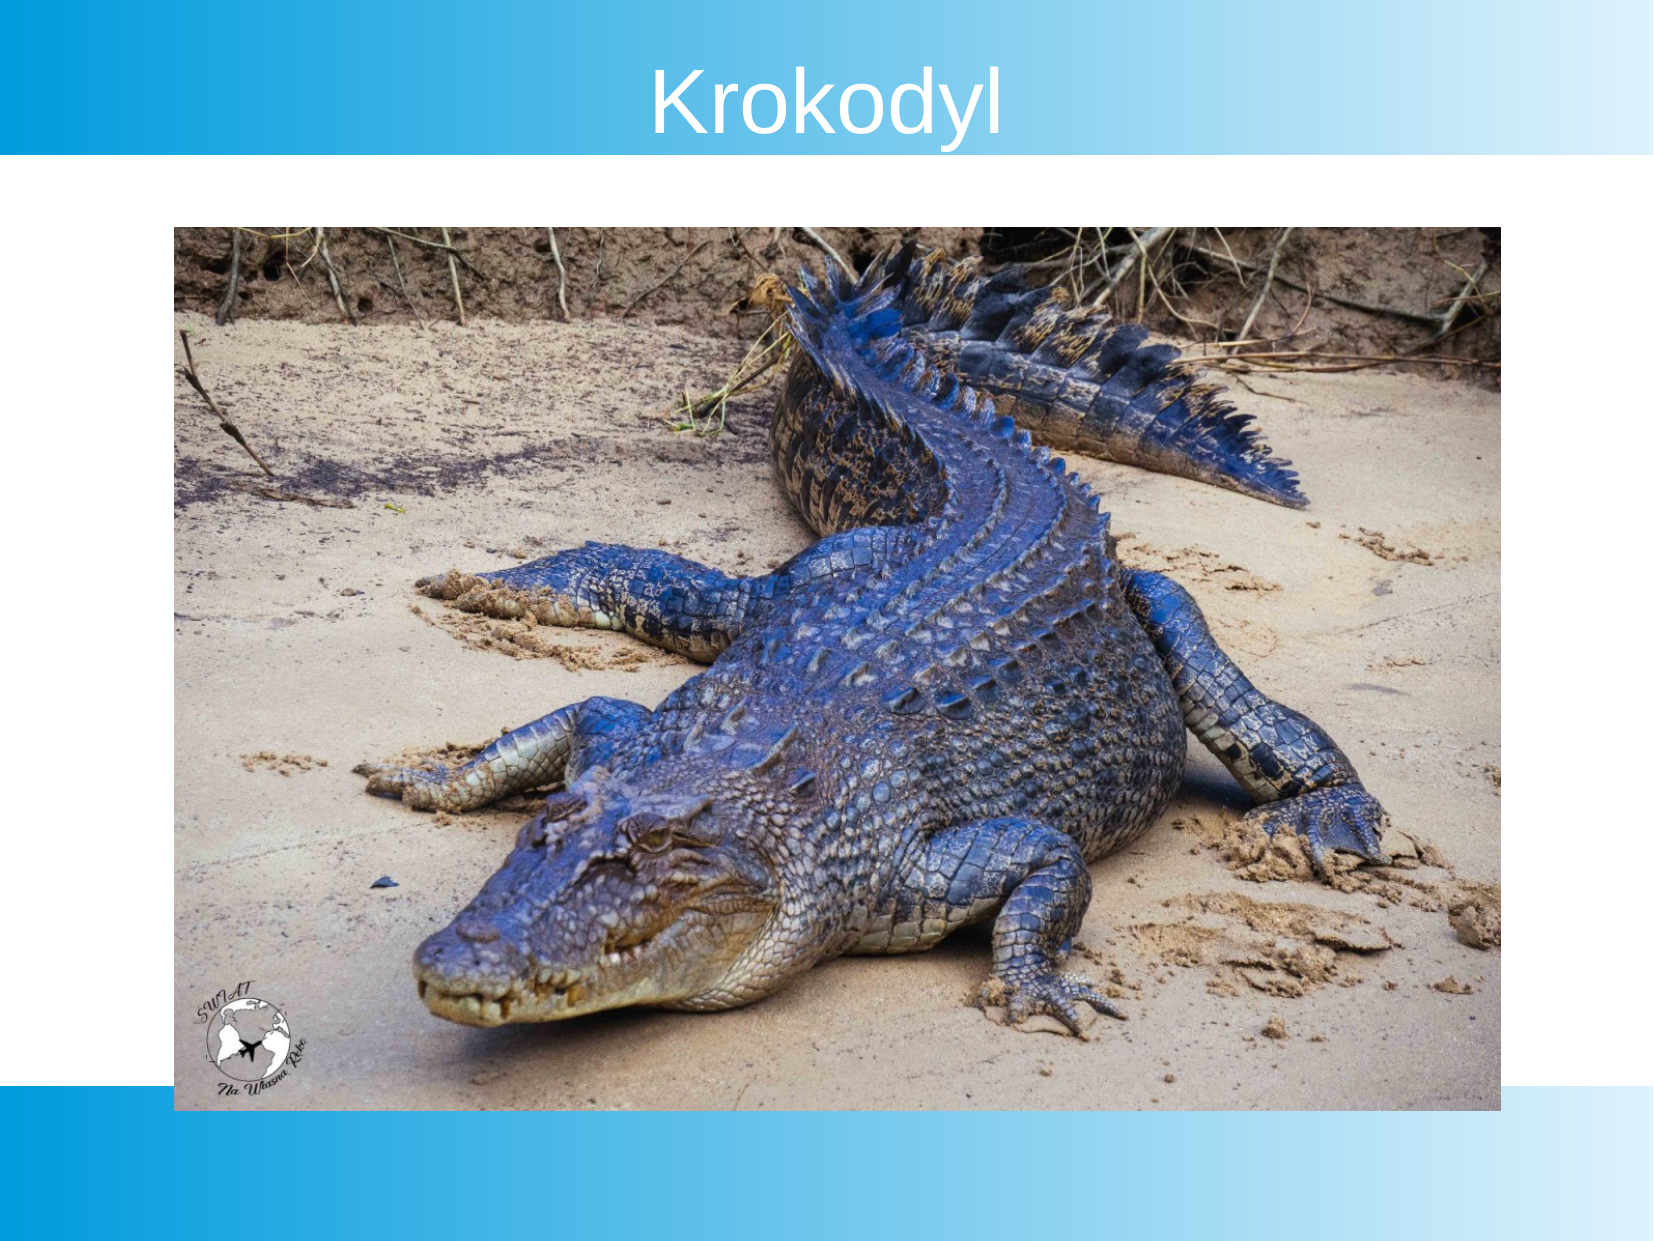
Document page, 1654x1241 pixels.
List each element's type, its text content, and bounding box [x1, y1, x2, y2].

picture [174, 227, 1501, 1111]
title Krokodyl [82, 49, 1571, 155]
